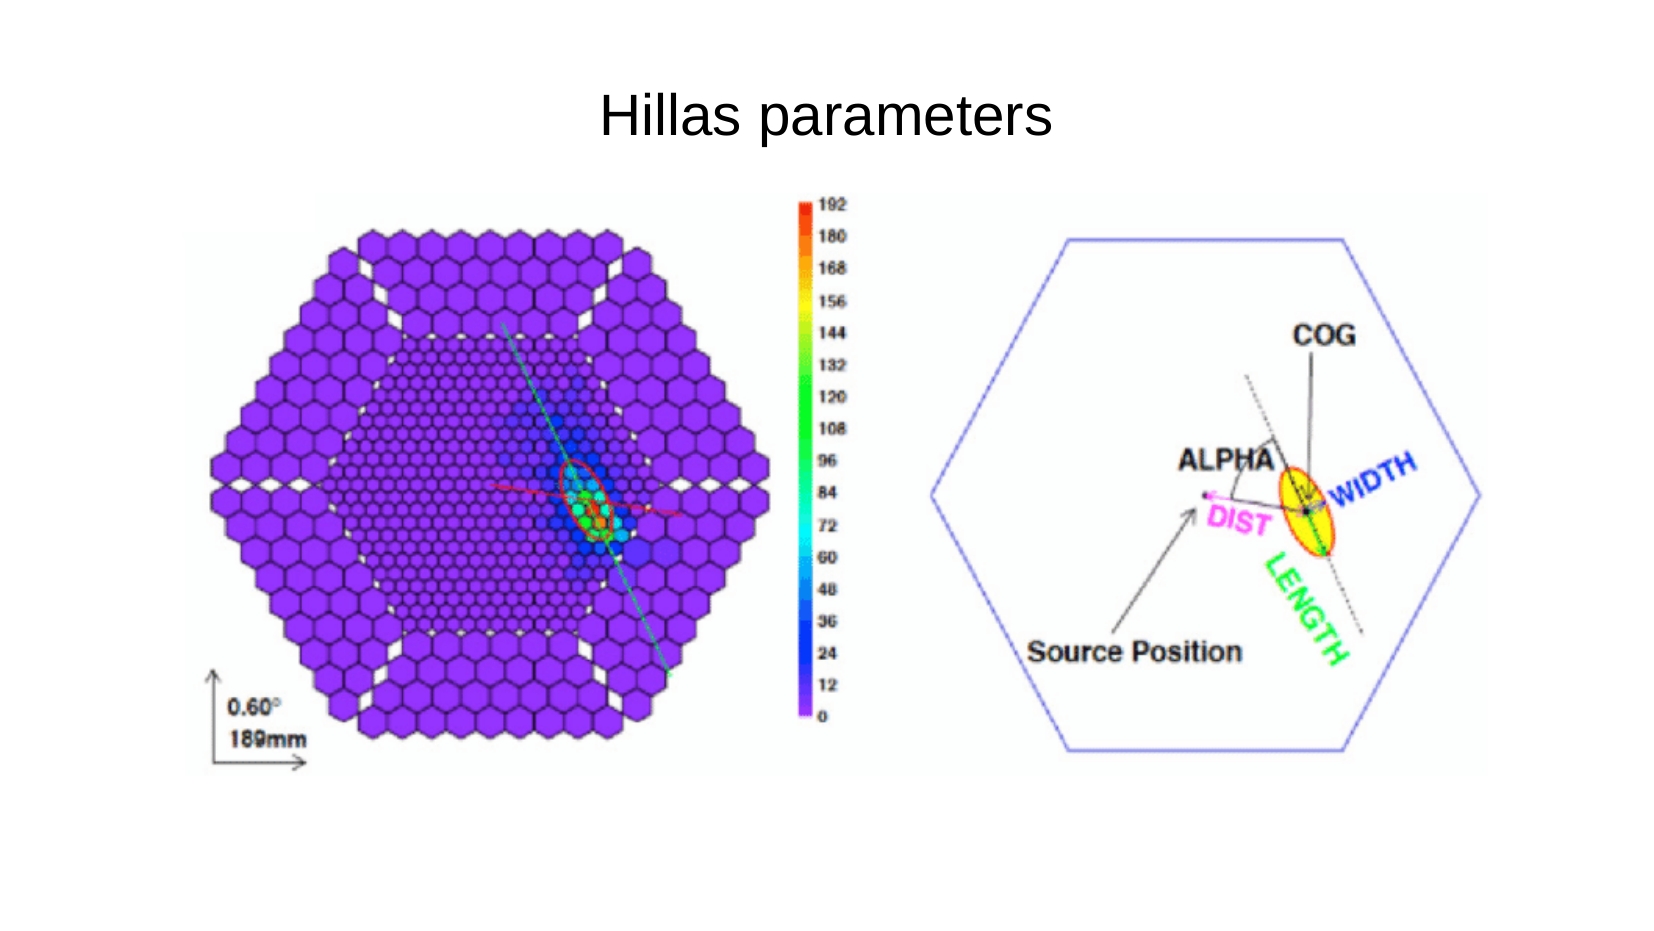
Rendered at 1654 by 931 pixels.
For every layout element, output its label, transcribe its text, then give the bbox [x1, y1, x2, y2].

picture [180, 192, 1509, 793]
title Hillas parameters [82, 37, 1571, 193]
